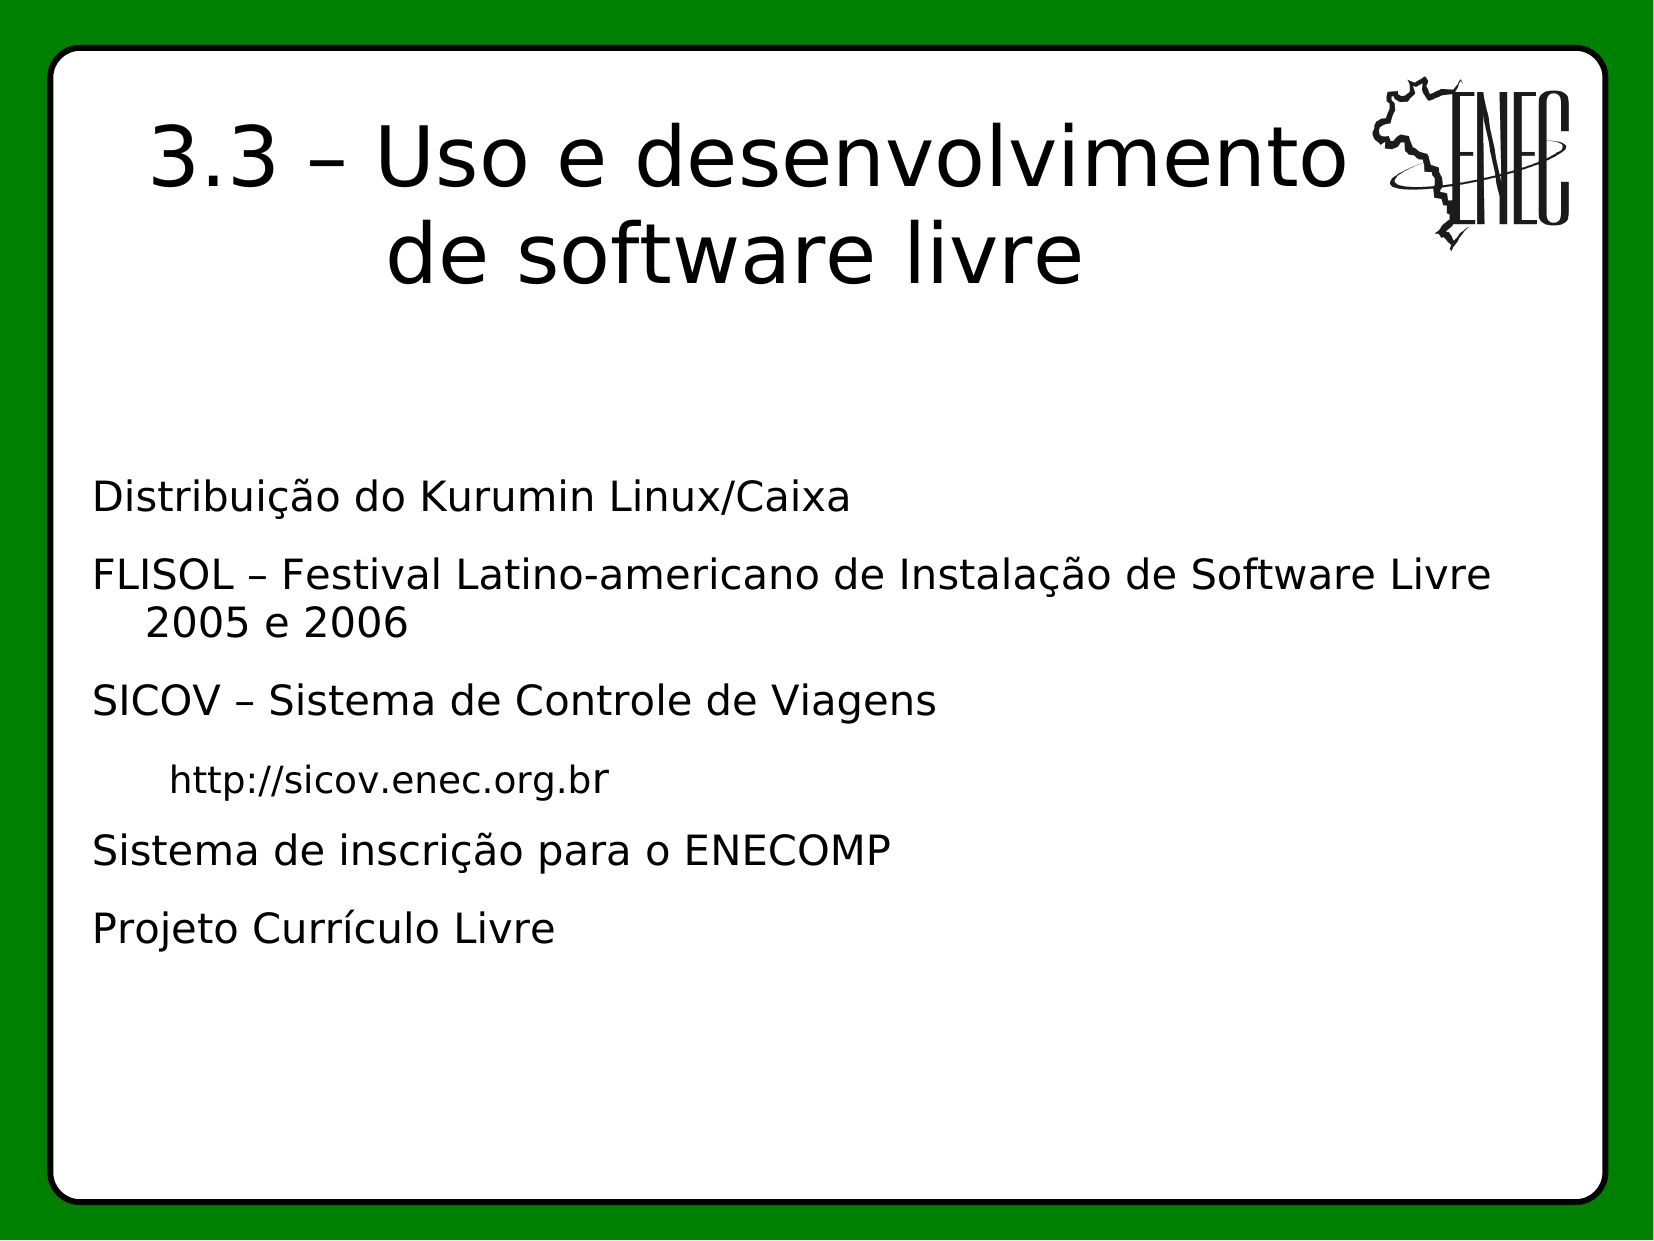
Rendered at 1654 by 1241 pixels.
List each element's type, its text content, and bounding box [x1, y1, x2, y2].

picture [1367, 71, 1575, 273]
title 3.3 – Uso e desenvolvimento de software livre [121, 102, 1534, 311]
list Distribuição do Kurumin Linux/Caixa FLISOL – Festival Latino-americano de Instalação de Software Livre 2005 e 2006 SICOV – Sistema de Controle de Viagens http://sicov.enec.org.br Sistema de inscrição para o ENECOMP Projeto Currículo Livre [74, 472, 1580, 1127]
